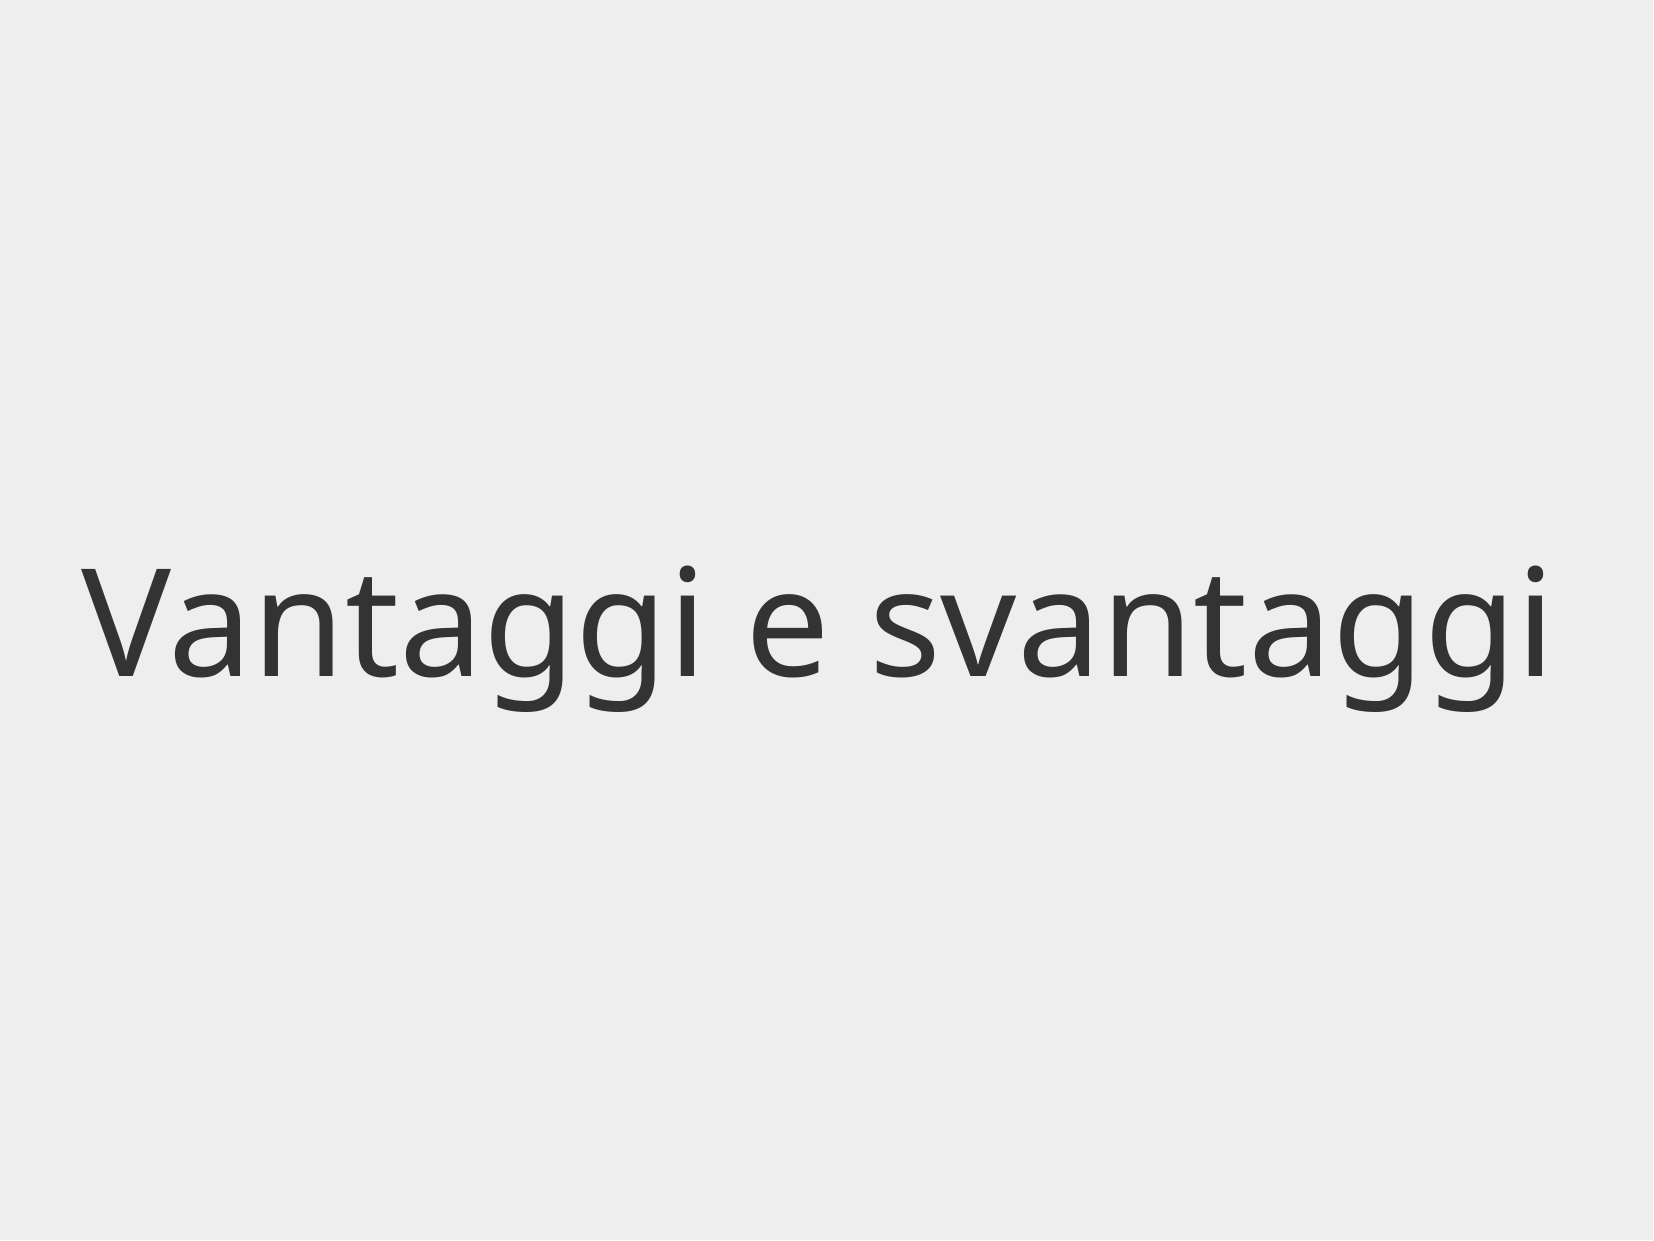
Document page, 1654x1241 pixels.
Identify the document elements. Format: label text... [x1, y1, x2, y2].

title Vantaggi e svantaggi [74, 435, 1564, 802]
